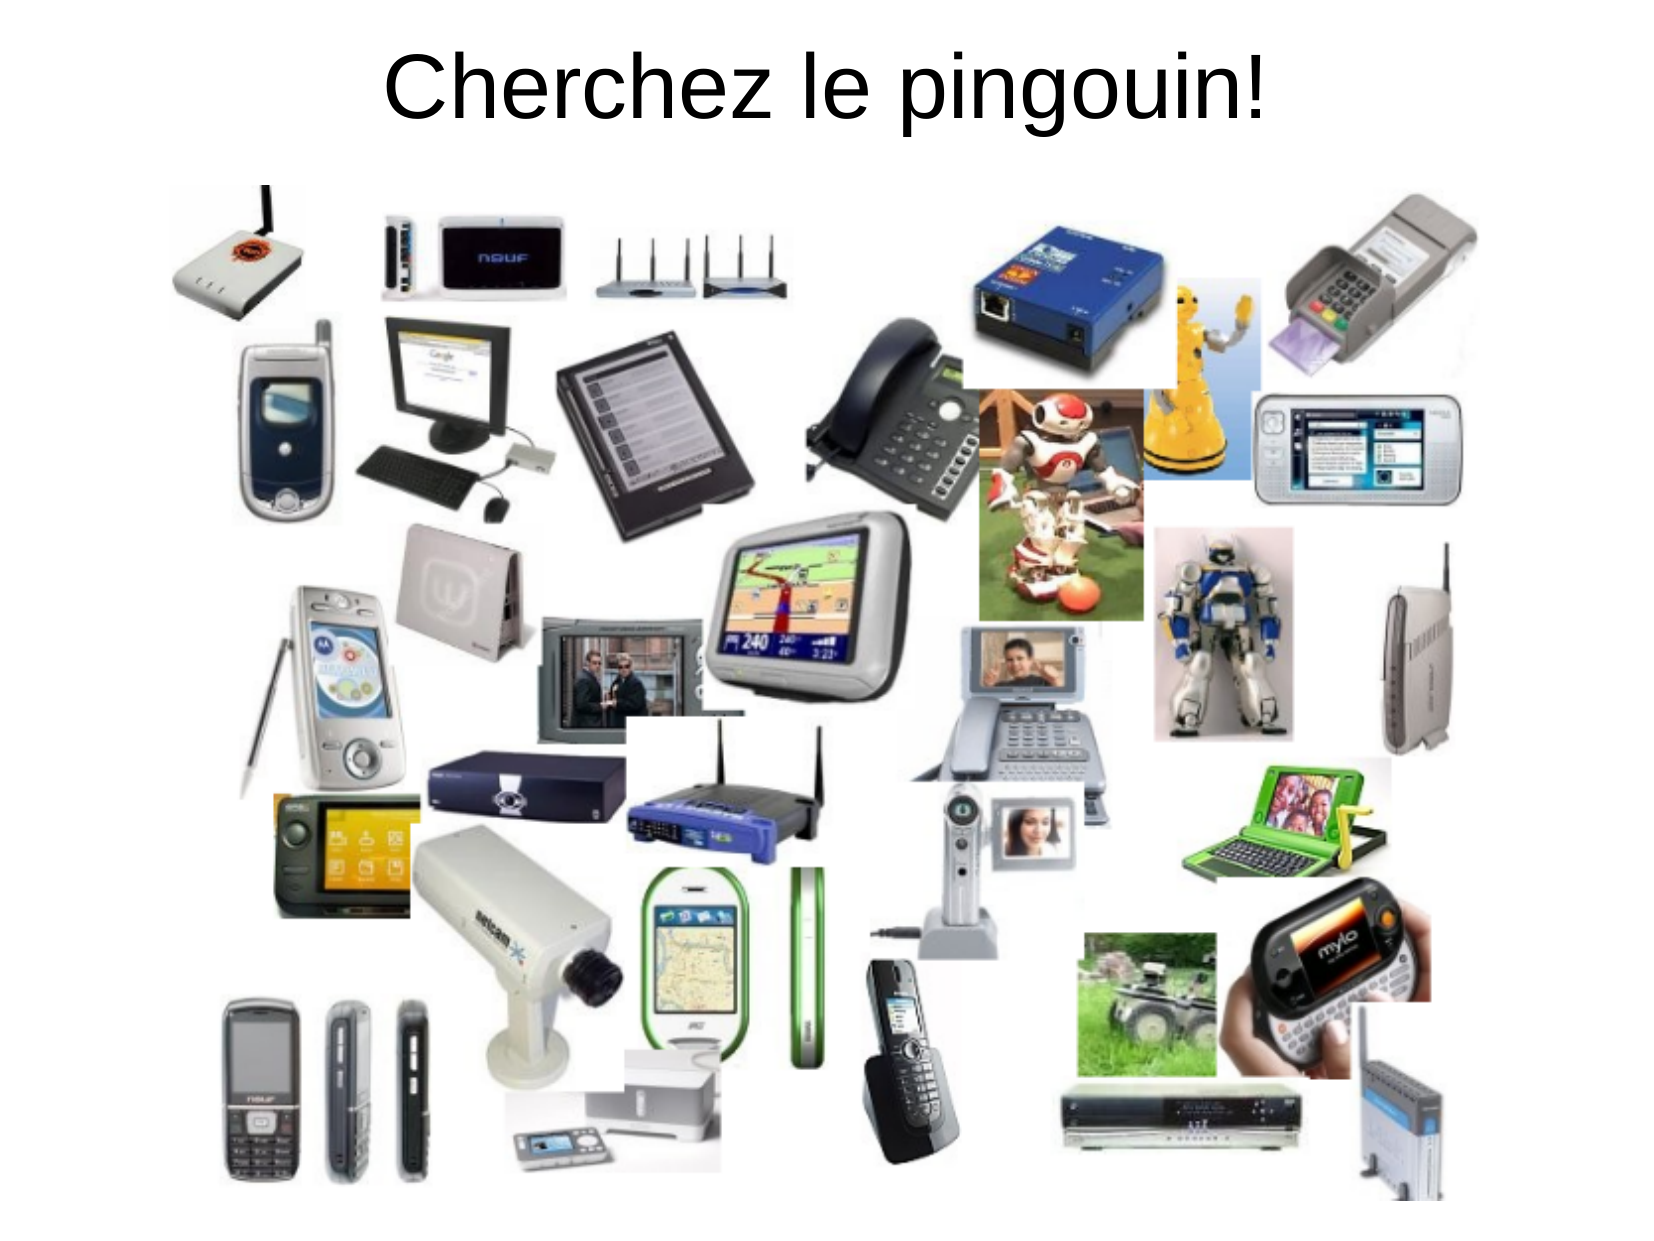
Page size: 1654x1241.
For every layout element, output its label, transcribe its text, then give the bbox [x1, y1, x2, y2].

picture [157, 185, 1515, 1201]
title Cherchez le pingouin! [82, 29, 1571, 144]
